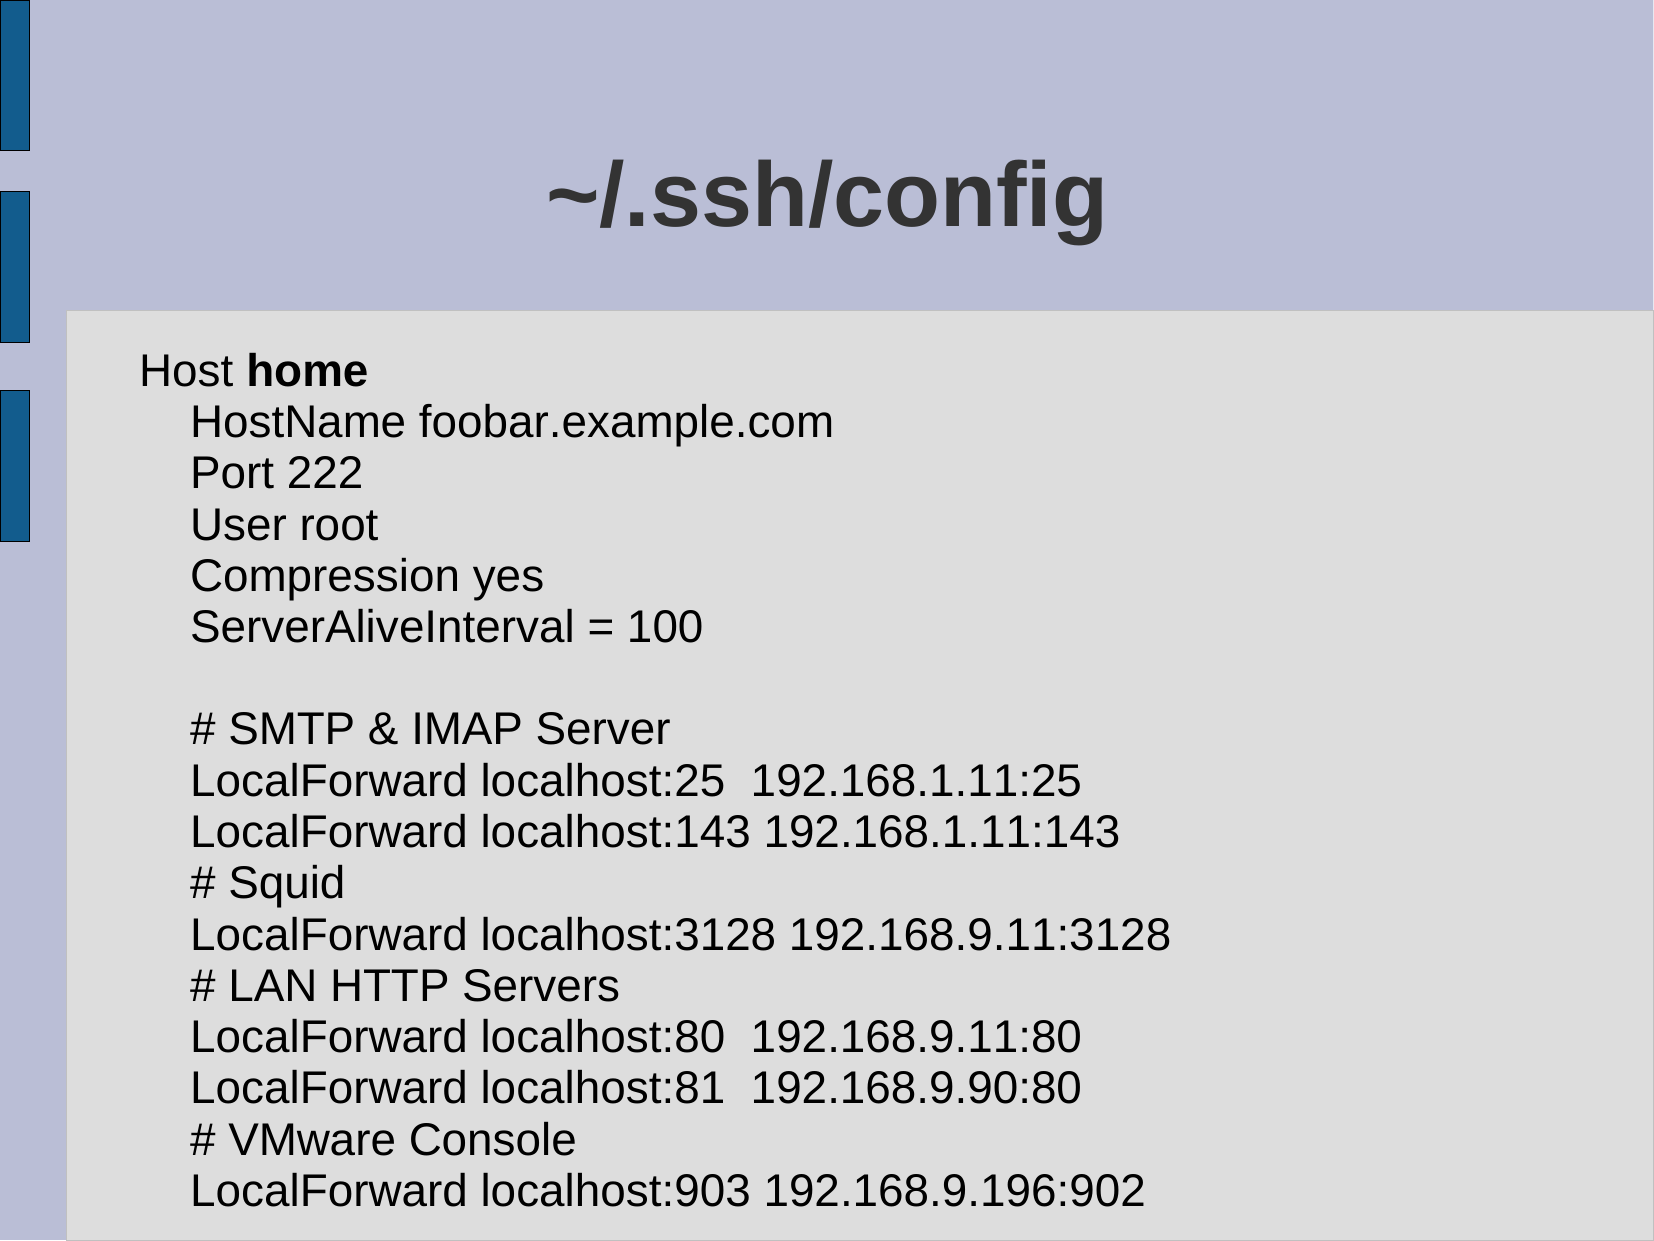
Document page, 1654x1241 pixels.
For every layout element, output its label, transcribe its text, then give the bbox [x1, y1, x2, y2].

list Host home HostName foobar.example.com Port 222 User root Compression yes ServerAliveInterval = 100 # SMTP & IMAP Server LocalForward localhost:25 192.168.1.11:25 LocalForward localhost:143 192.168.1.11:143 # Squid LocalForward localhost:3128 192.168.9.11:3128 # LAN HTTP Servers LocalForward localhost:80 192.168.9.11:80 LocalForward localhost:81 192.168.9.90:80 # VMware Console LocalForward localhost:903 192.168.9.196:902 [121, 344, 1534, 1214]
title ~/.ssh/config [121, 98, 1534, 291]
